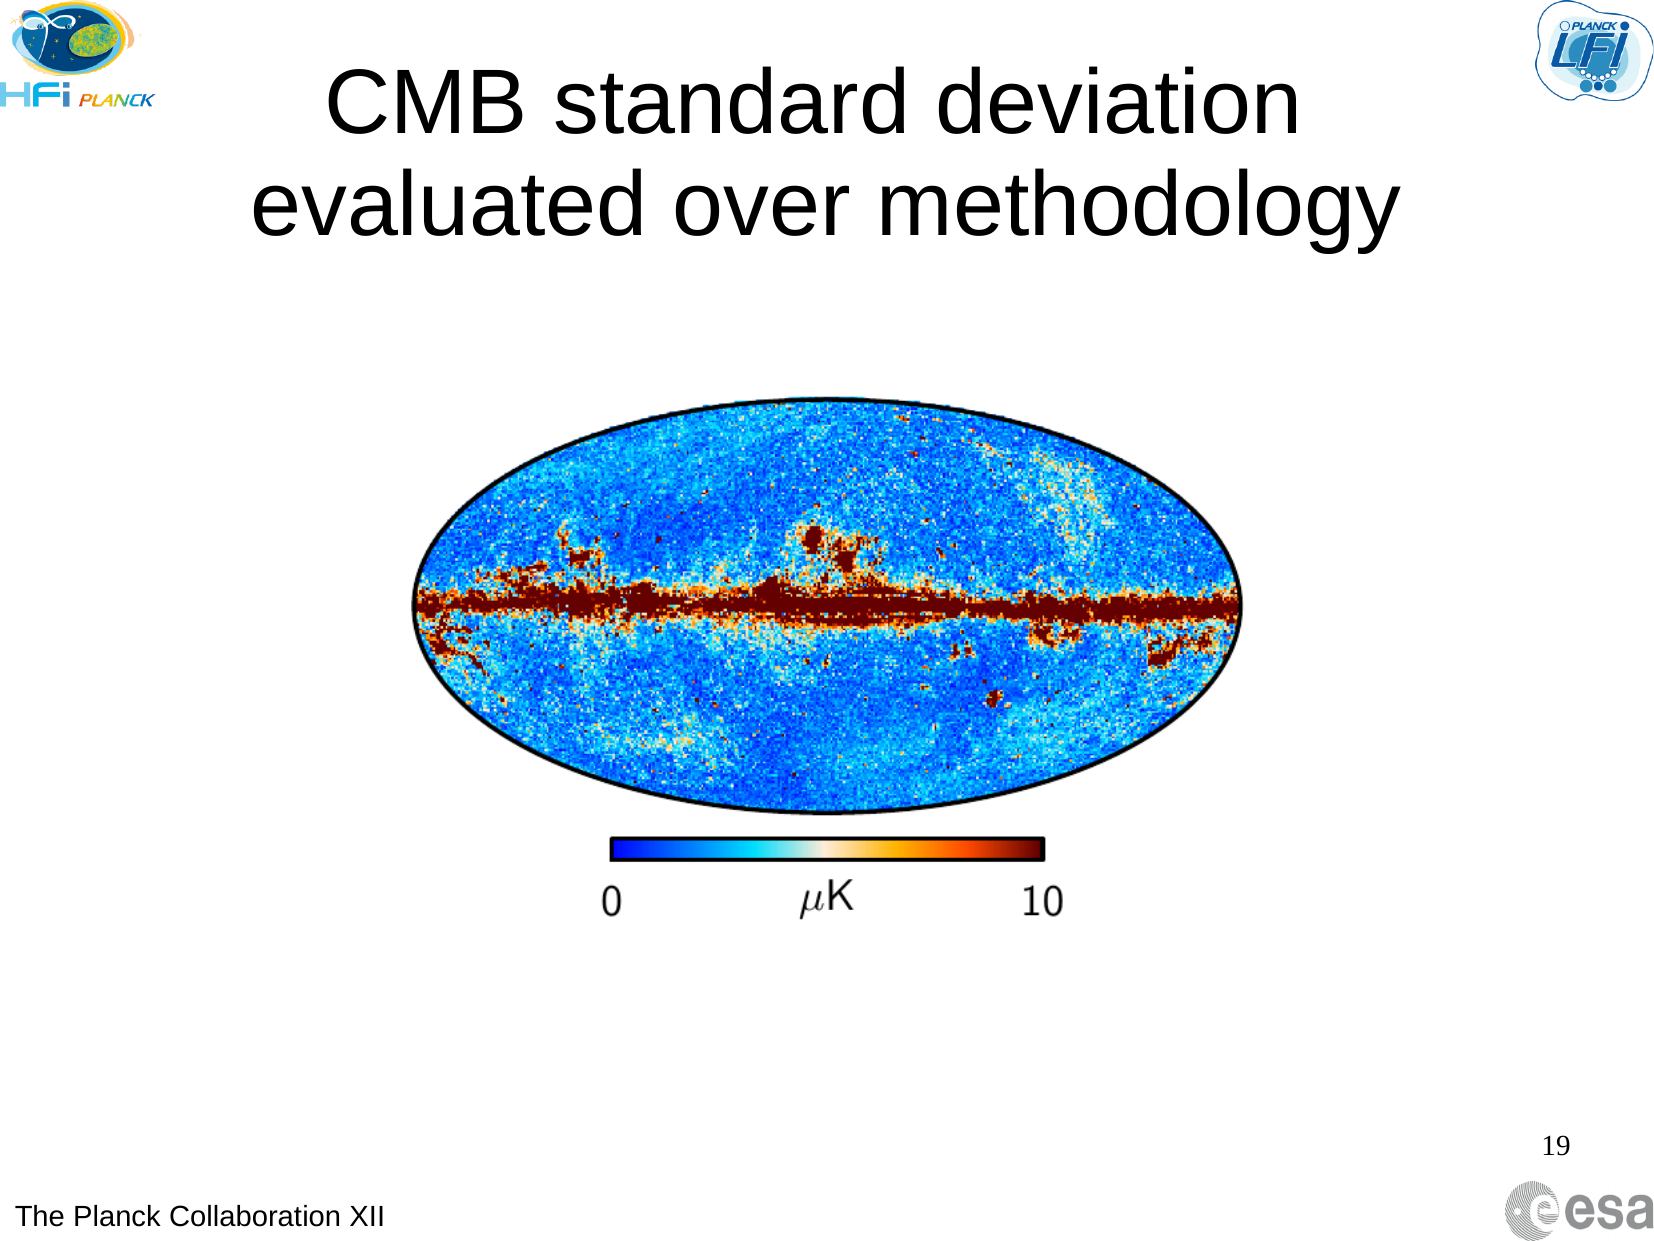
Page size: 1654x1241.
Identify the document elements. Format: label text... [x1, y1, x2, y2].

picture [1535, 0, 1654, 101]
picture [0, 0, 156, 108]
picture [406, 373, 1248, 926]
picture [1505, 1181, 1654, 1241]
title CMB standard deviation evaluated over methodology [82, 49, 1571, 257]
text_box The Planck Collaboration XII [0, 1192, 402, 1241]
